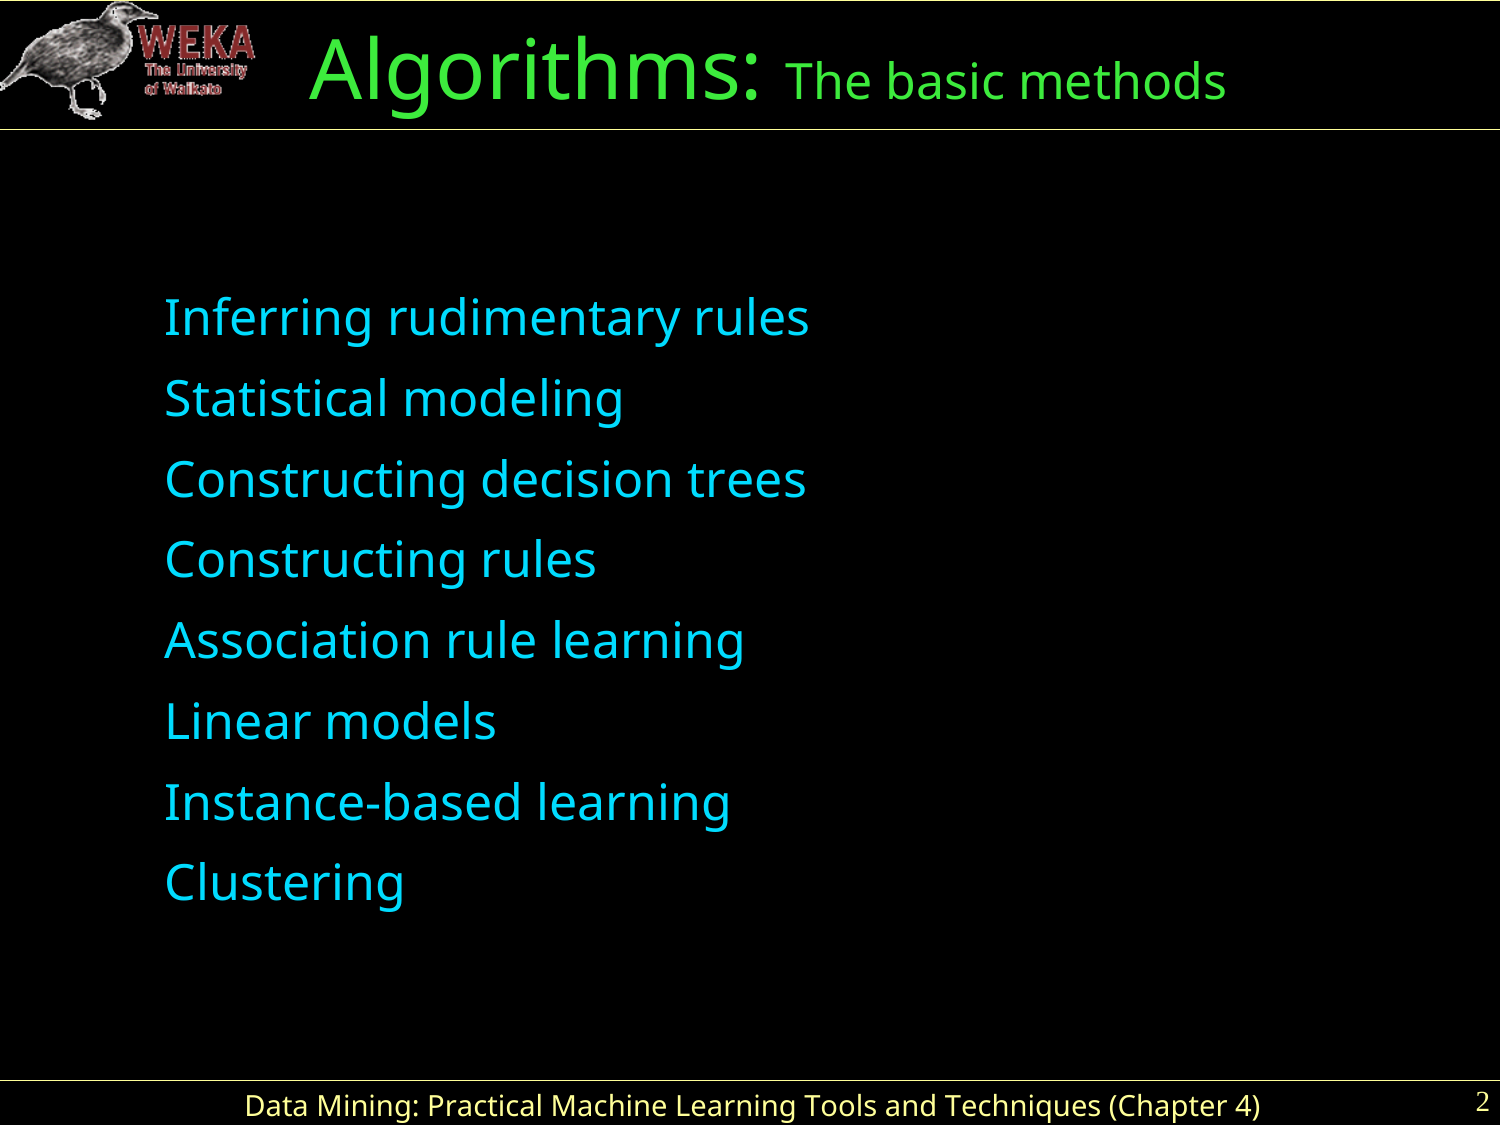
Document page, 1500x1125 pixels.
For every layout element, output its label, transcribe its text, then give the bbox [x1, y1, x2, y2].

title Algorithms: The basic methods [295, 0, 1500, 148]
text_box Inferring rudimentary rules Statistical modeling Constructing decision trees Constructing rules Association rule learning Linear models Instance-based learning Clustering [149, 275, 1388, 951]
picture [0, 1, 266, 129]
